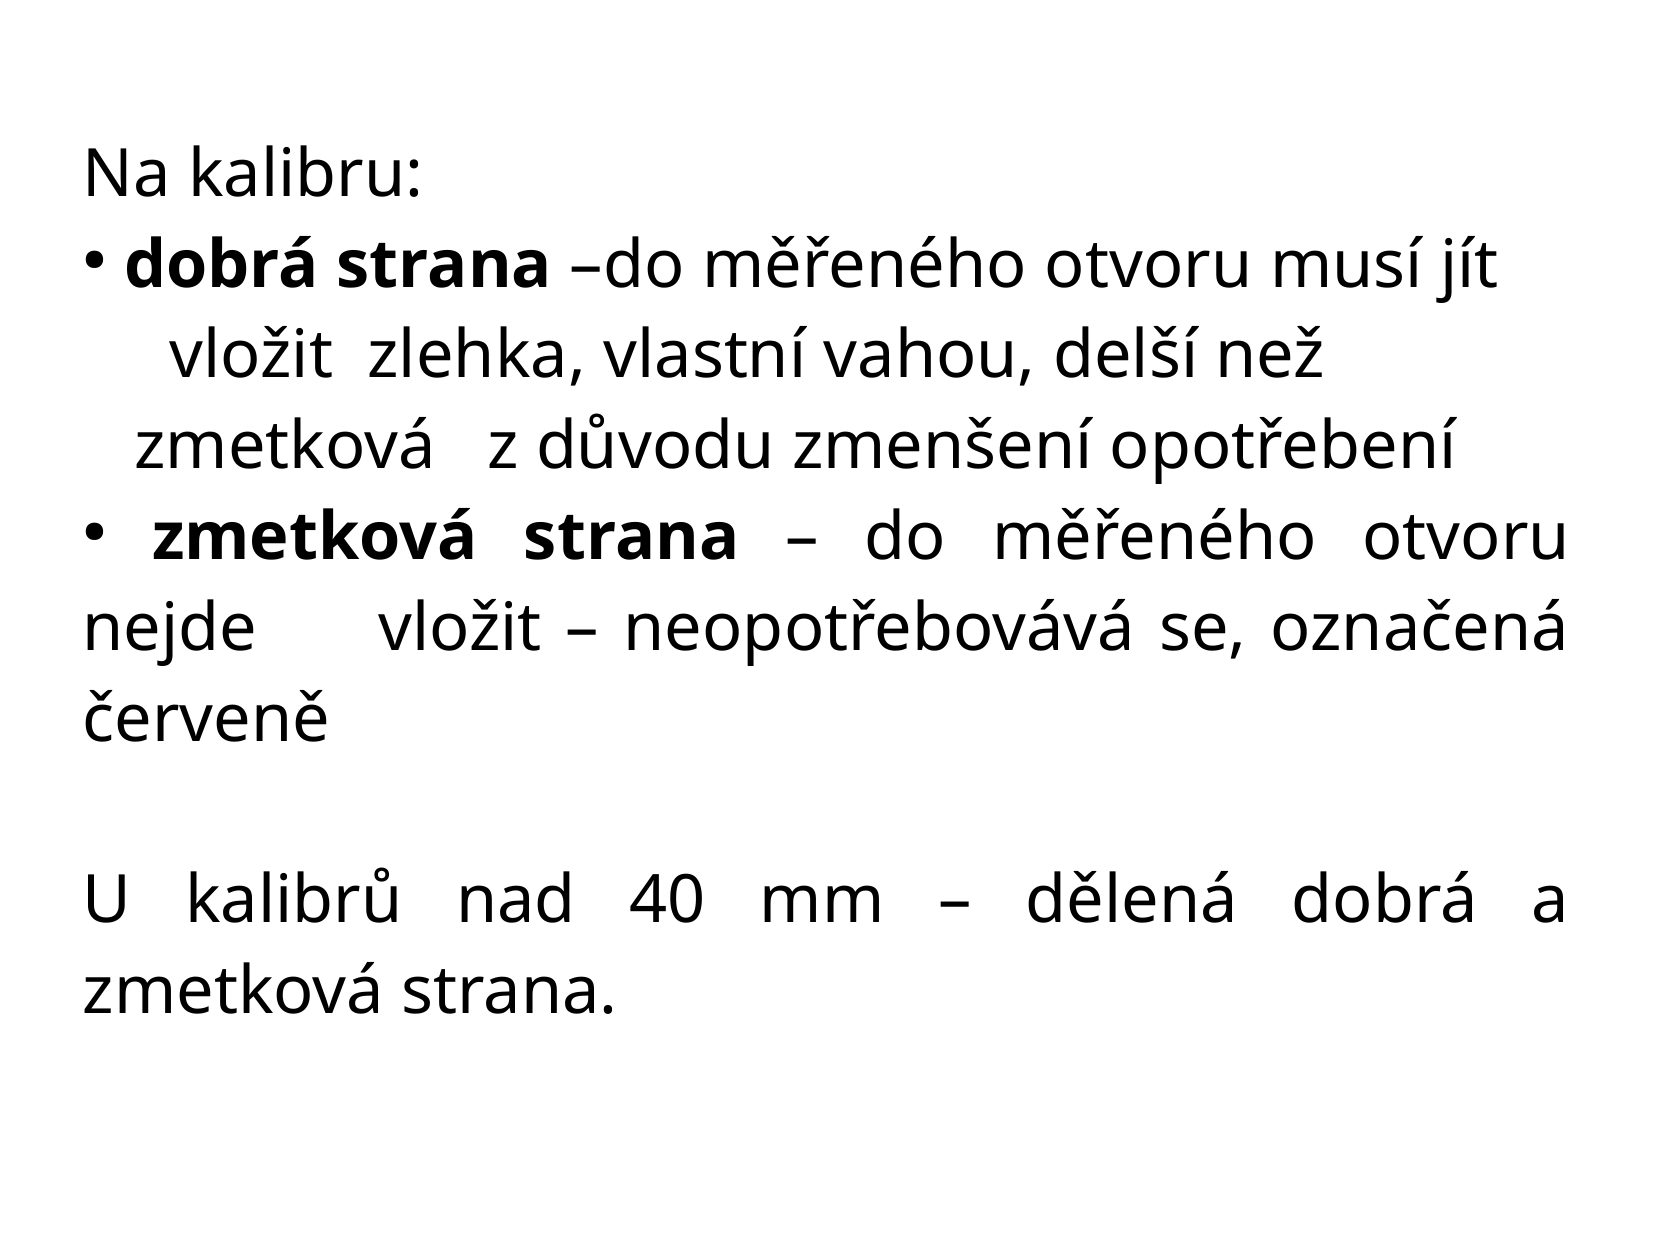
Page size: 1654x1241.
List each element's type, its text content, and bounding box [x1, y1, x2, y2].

subtitle Na kalibru: dobrá strana –do měřeného otvoru musí jít vložit zlehka, vlastní vahou, delší než zmetková z důvodu zmenšení opotřebení zmetková strana – do měřeného otvoru nejde vložit – neopotřebovává se, označená červeně U kalibrů nad 40 mm – dělená dobrá a zmetková strana. [82, 56, 1571, 1102]
